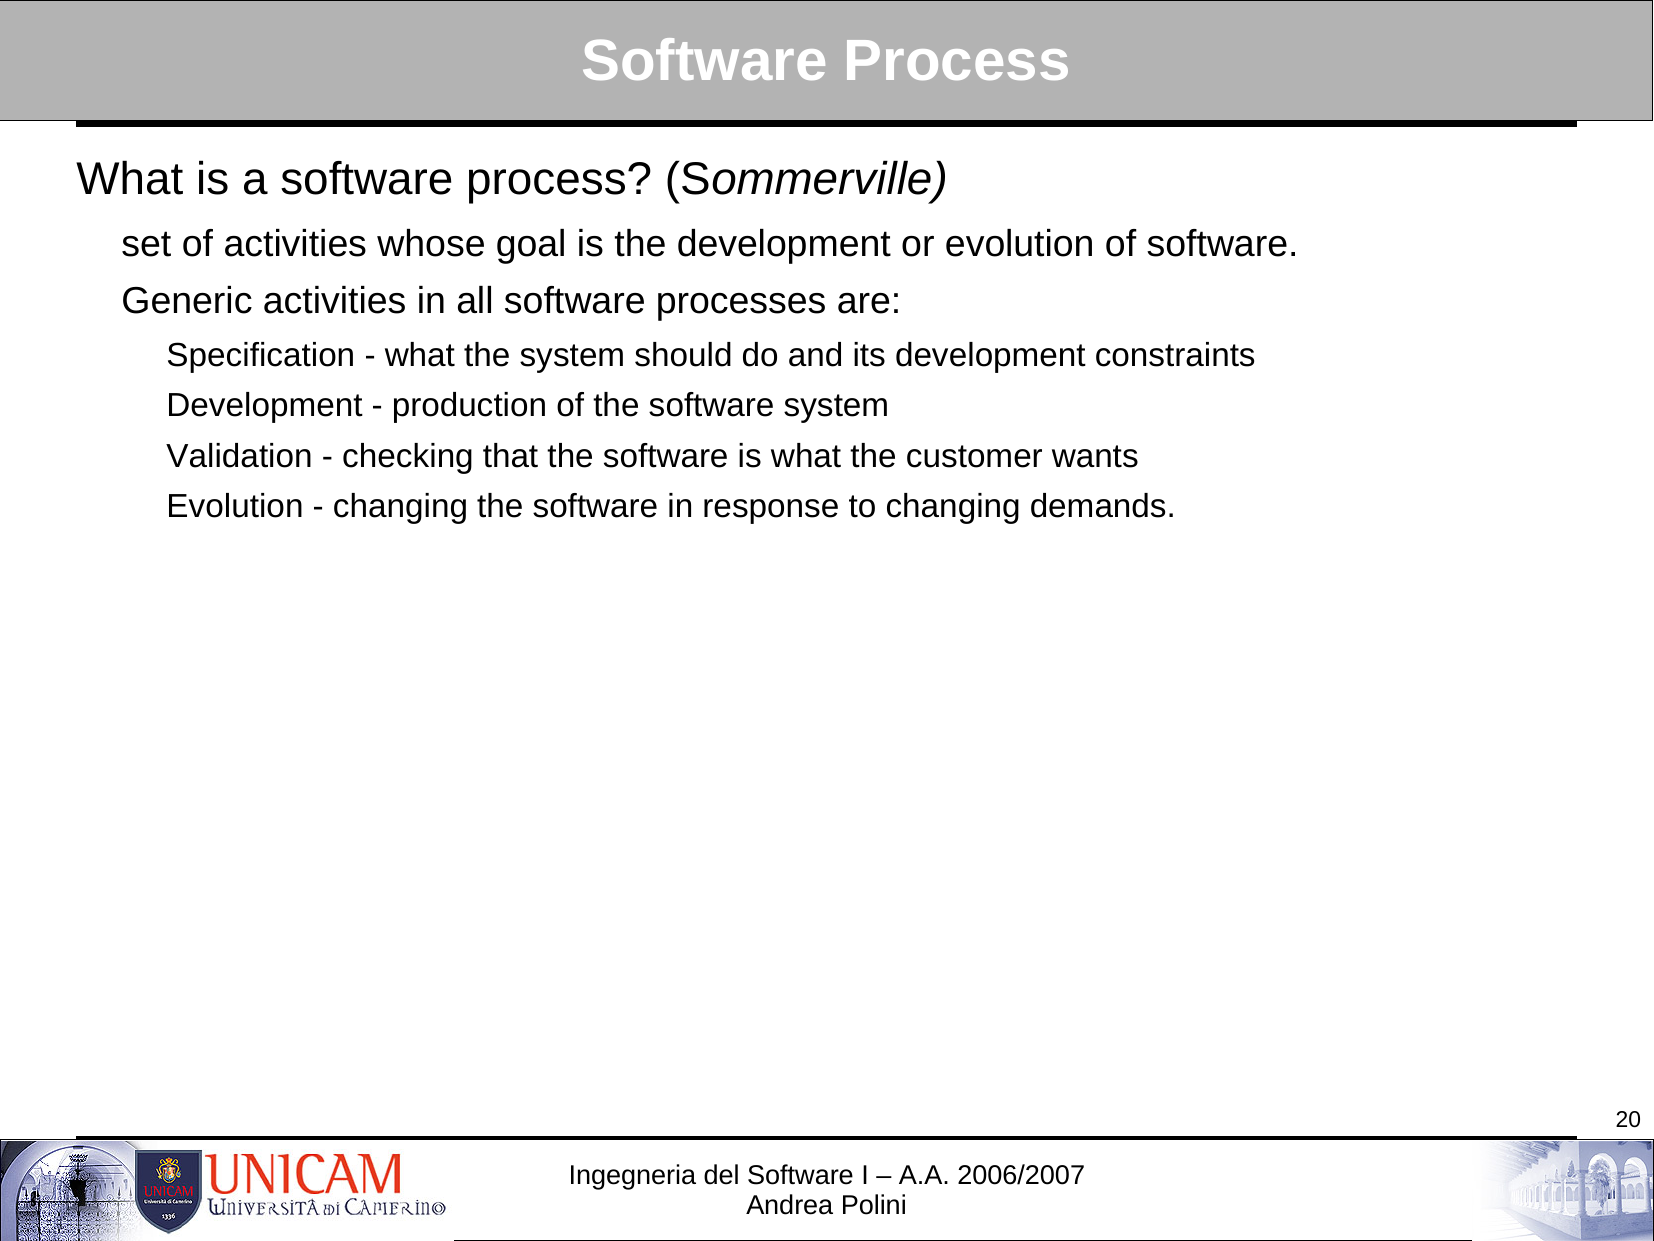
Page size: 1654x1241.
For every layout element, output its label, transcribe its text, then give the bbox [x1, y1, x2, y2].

picture [0, 1141, 454, 1241]
picture [1472, 1141, 1653, 1241]
list What is a software process? (Sommerville) set of activities whose goal is the development or evolution of software. Generic activities in all software processes are: Specification - what the system should do and its development constraints Development - production of the software system Validation - checking that the software is what the customer wants Evolution - changing the software in response to changing demands. [76, 152, 1577, 695]
title Software Process [0, 0, 1653, 121]
